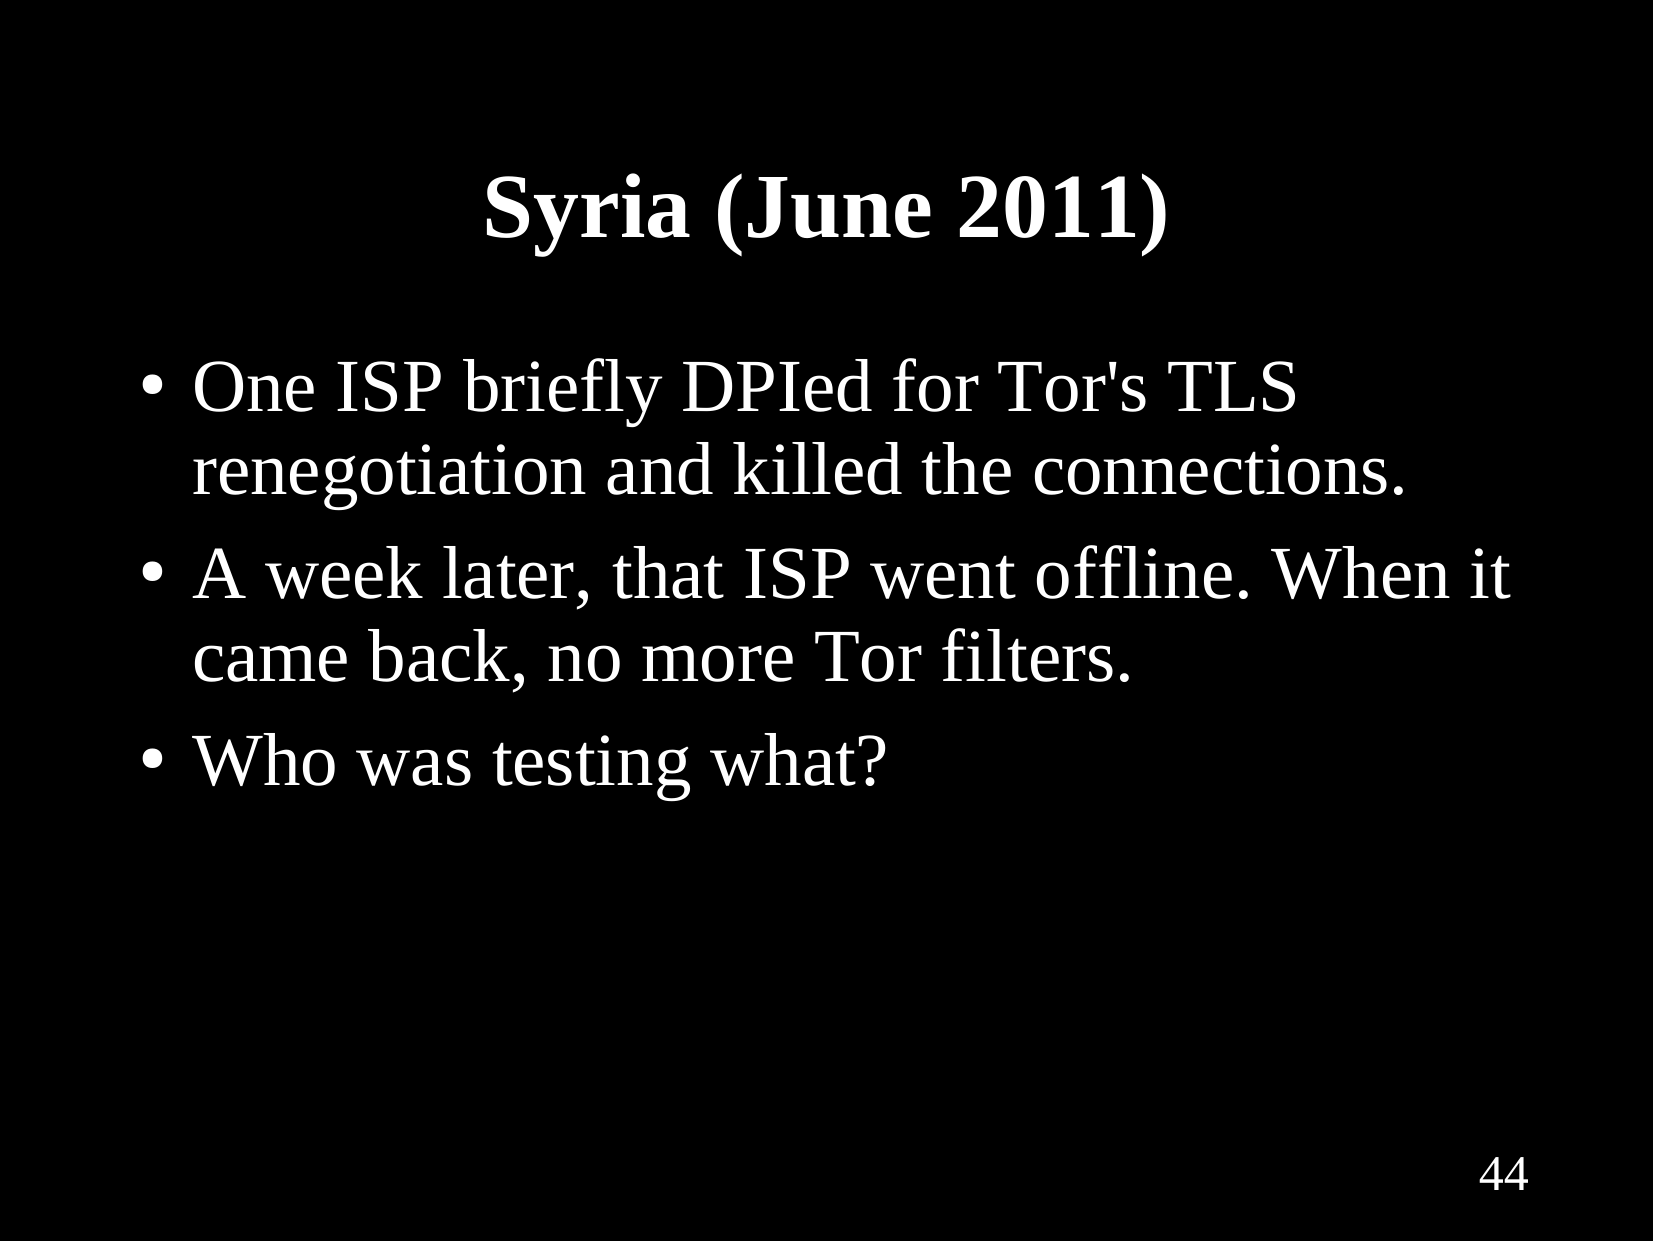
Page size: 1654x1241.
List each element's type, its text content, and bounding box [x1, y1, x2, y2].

list One ISP briefly DPIed for Tor's TLS renegotiation and killed the connections. A week later, that ISP went offline. When it came back, no more Tor filters. Who was testing what? [121, 344, 1534, 1127]
title Syria (June 2011) [121, 102, 1534, 311]
